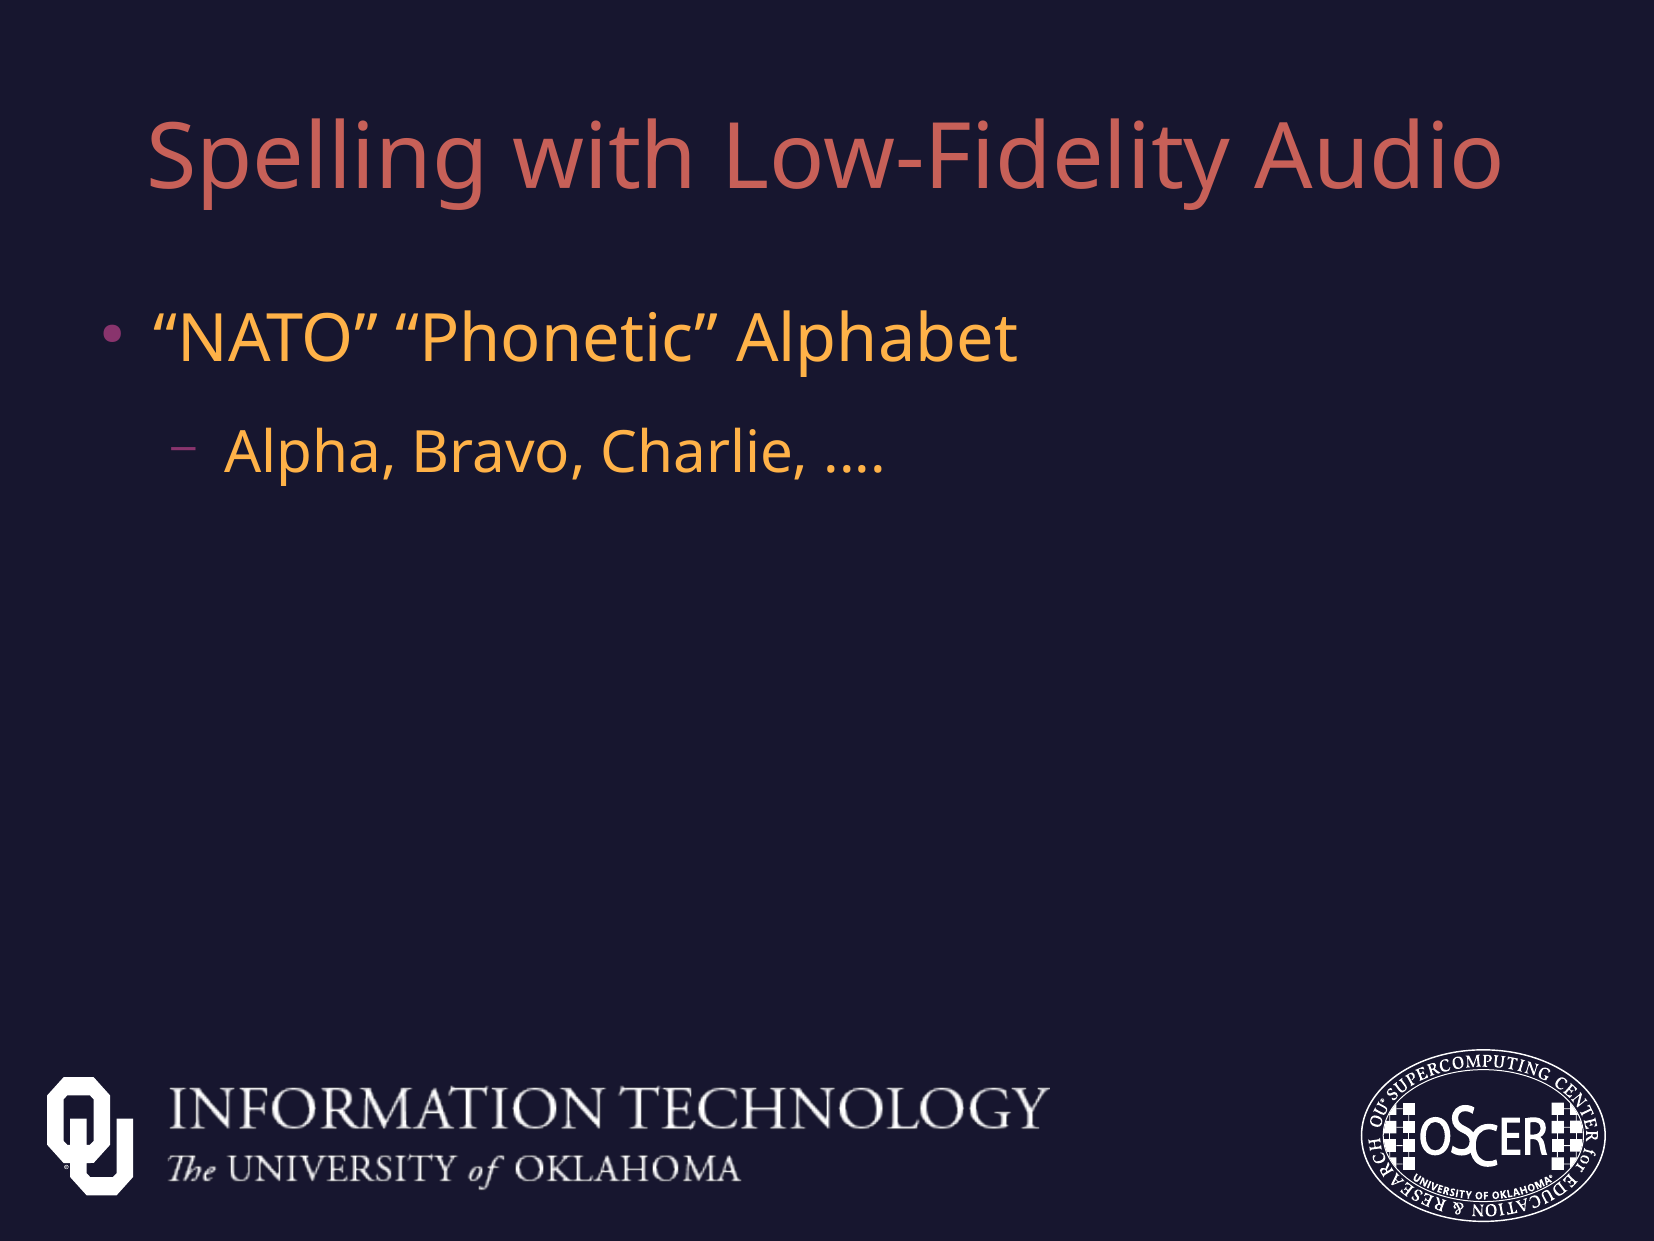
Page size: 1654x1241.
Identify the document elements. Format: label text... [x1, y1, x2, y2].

picture [159, 1075, 1050, 1195]
list “NATO” “Phonetic” Alphabet Alpha, Bravo, Charlie, .... [82, 290, 1571, 1010]
title Spelling with Low-Fidelity Audio [82, 49, 1571, 257]
